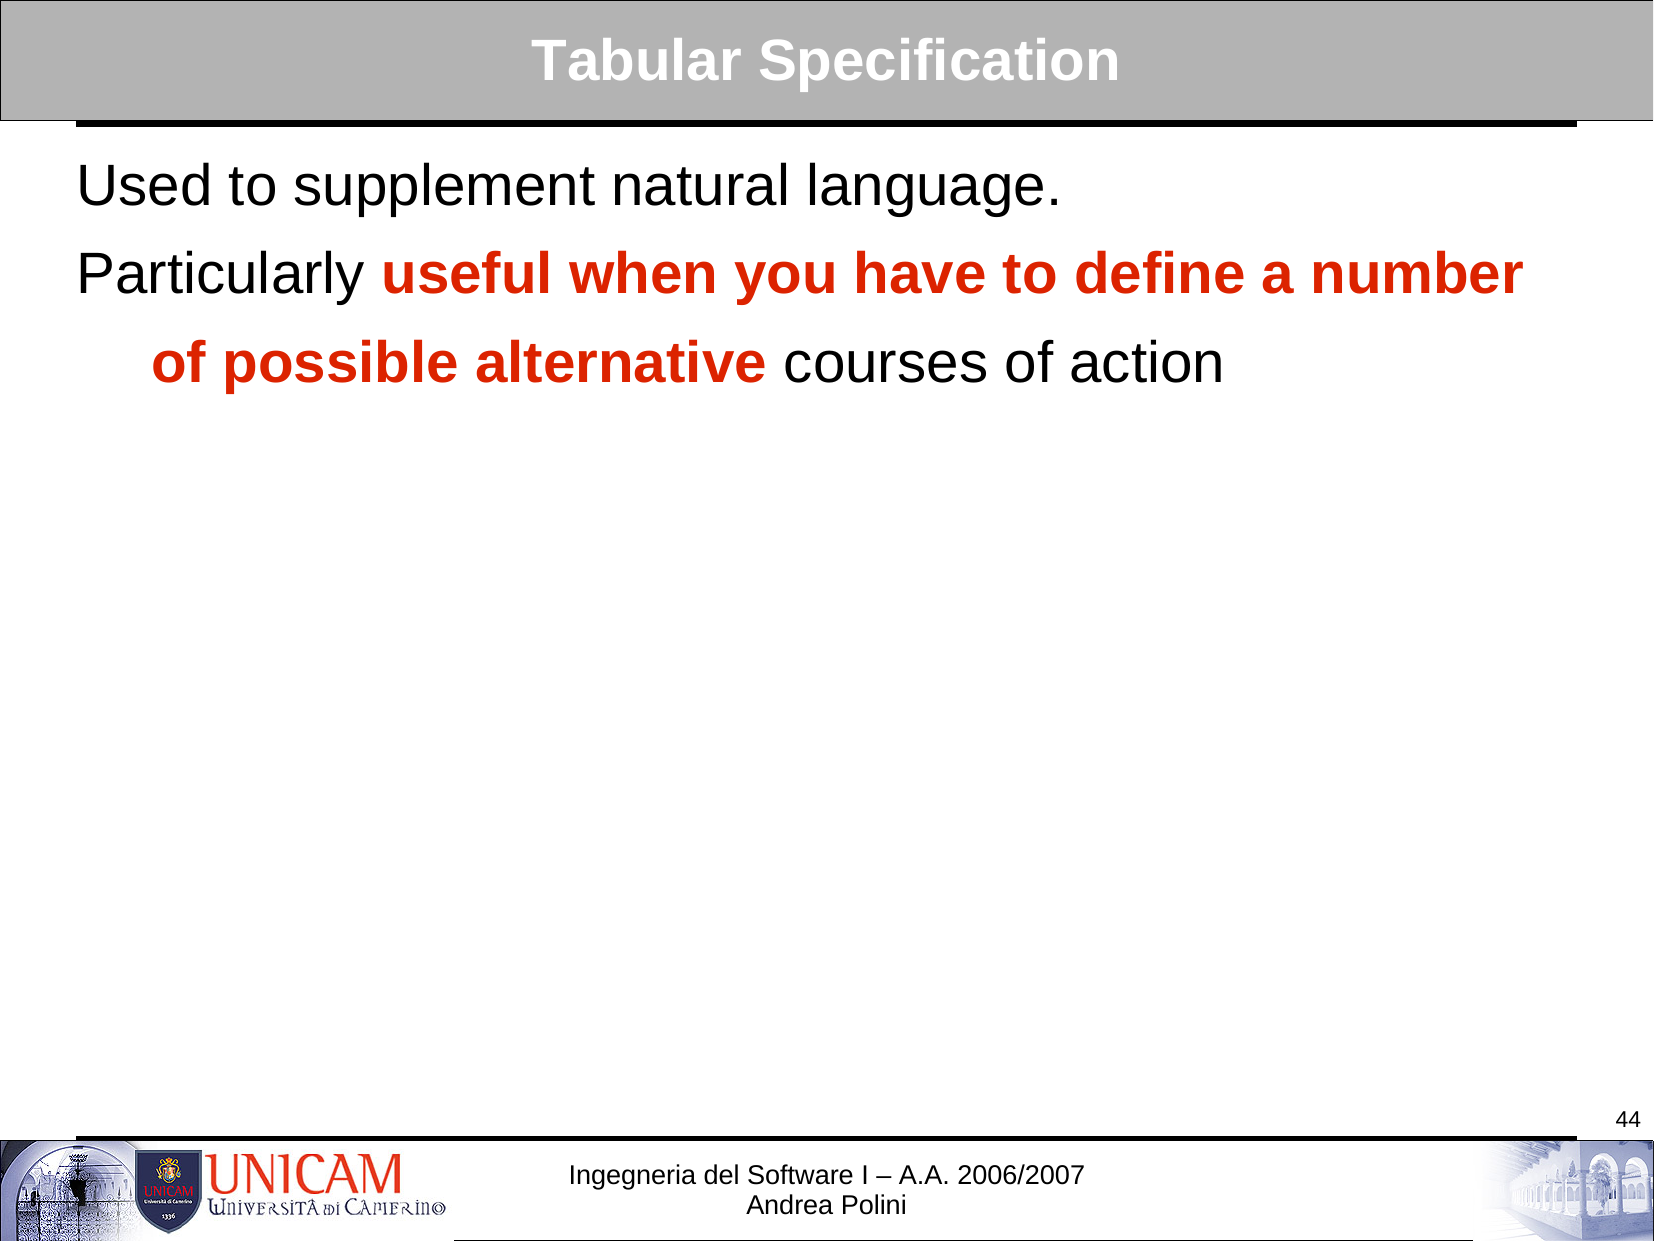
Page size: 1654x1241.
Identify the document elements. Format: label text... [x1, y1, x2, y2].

picture [0, 1141, 454, 1241]
picture [1473, 1141, 1654, 1241]
list Used to supplement natural language. Particularly useful when you have to define a number of possible alternative courses of action [76, 152, 1577, 671]
title Tabular Specification [0, 0, 1653, 121]
